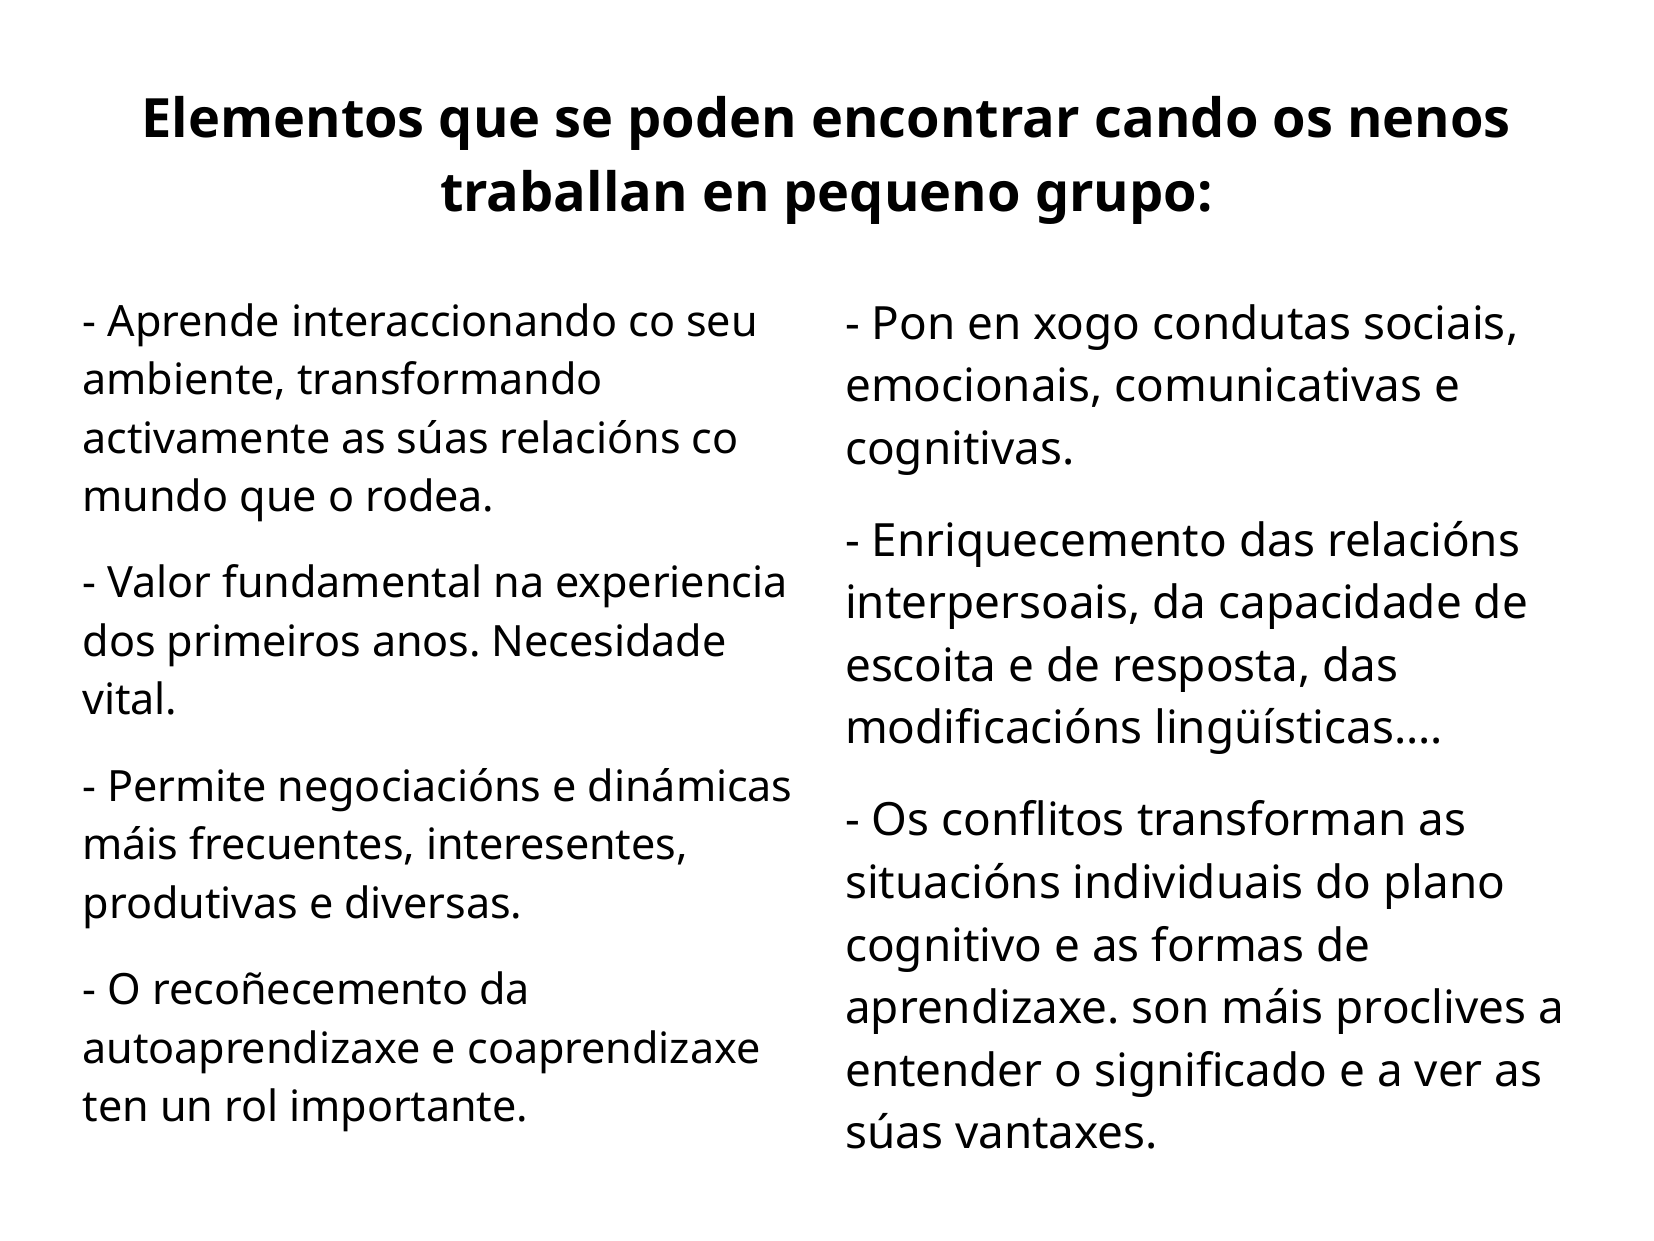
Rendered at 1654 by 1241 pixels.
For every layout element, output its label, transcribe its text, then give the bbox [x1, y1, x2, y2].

list - Aprende interaccionando co seu ambiente, transformando activamente as súas relacións co mundo que o rodea. - Valor fundamental na experiencia dos primeiros anos. Necesidade vital. - Permite negociacións e dinámicas máis frecuentes, interesentes, produtivas e diversas. - O recoñecemento da autoaprendizaxe e coaprendizaxe ten un rol importante. [82, 290, 809, 1182]
title Elementos que se poden encontrar cando os nenos traballan en pequeno grupo: [82, 49, 1571, 257]
list - Pon en xogo condutas sociais, emocionais, comunicativas e cognitivas. - Enriquecemento das relacións interpersoais, da capacidade de escoita e de resposta, das modificacións lingüísticas.… - Os conflitos transforman as situacións individuais do plano cognitivo e as formas de aprendizaxe. son máis proclives a entender o significado e a ver as súas vantaxes. [845, 290, 1572, 1182]
